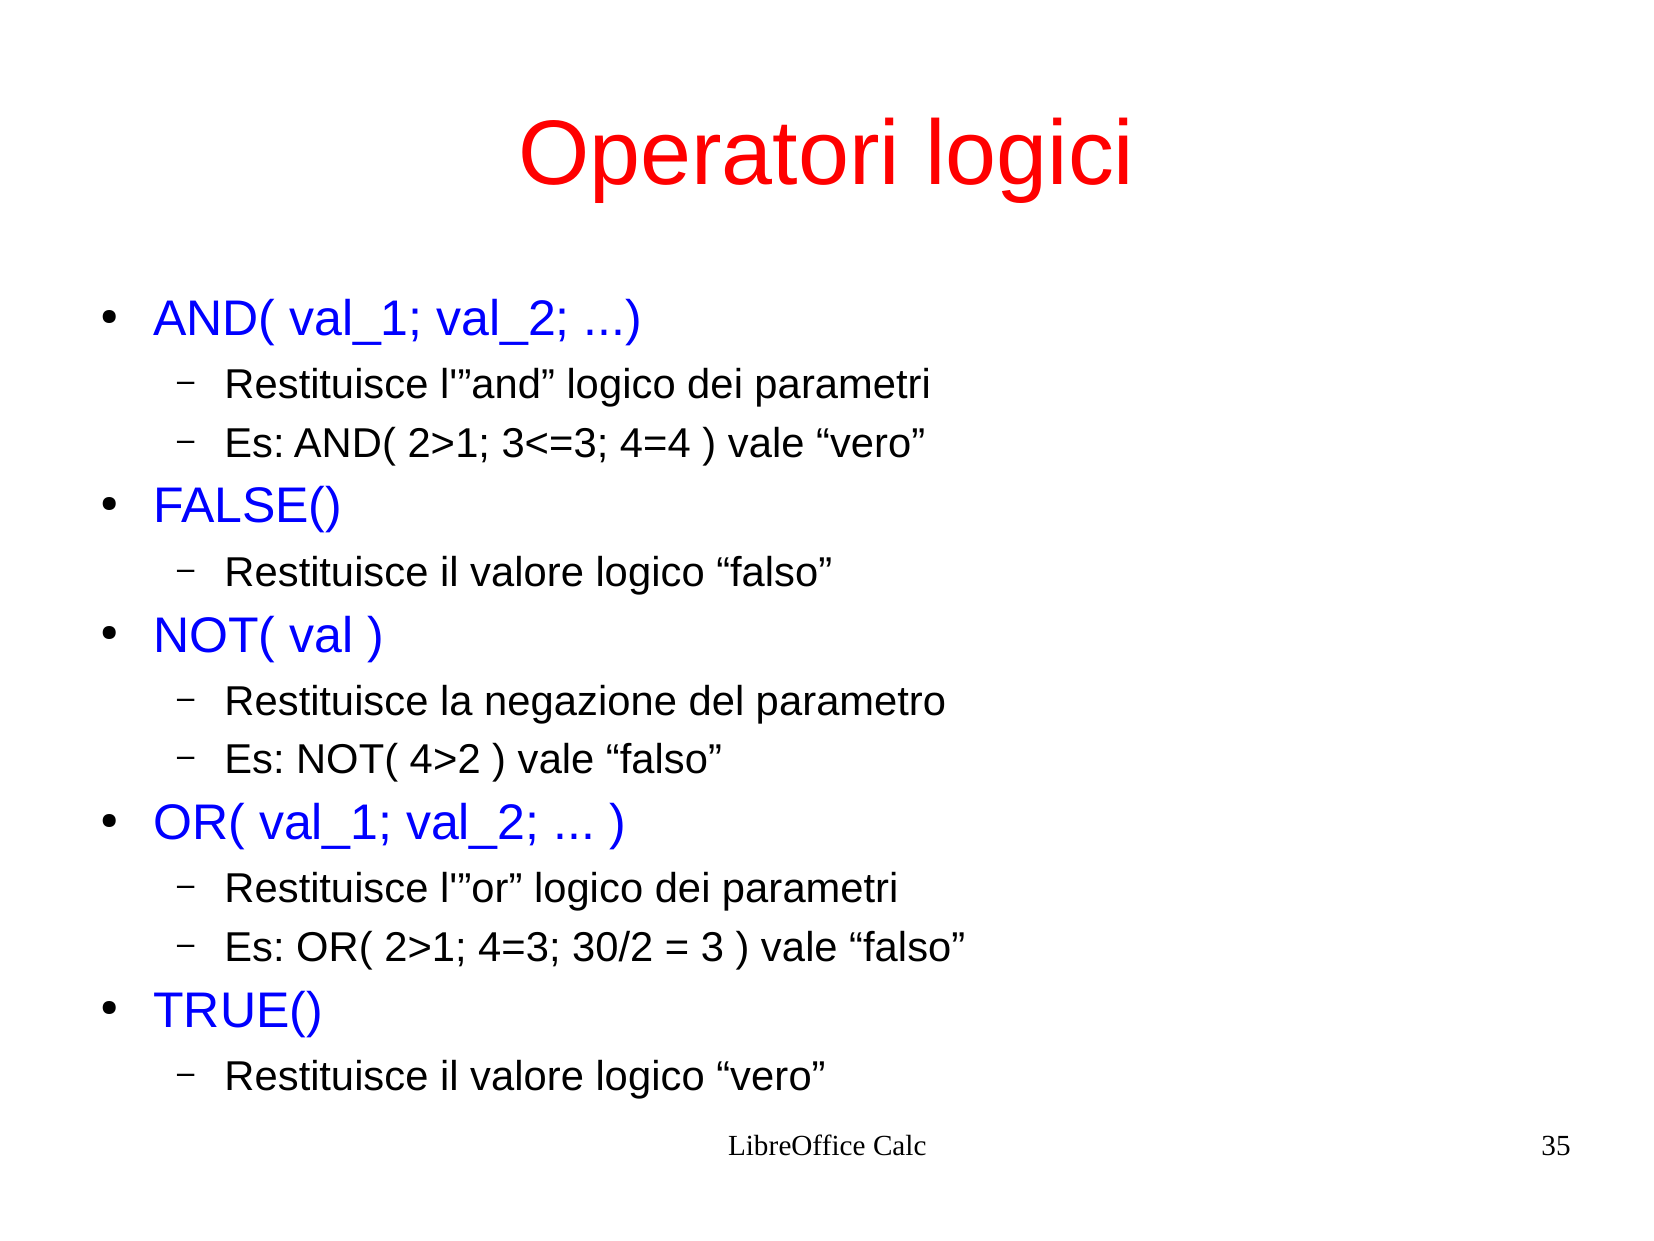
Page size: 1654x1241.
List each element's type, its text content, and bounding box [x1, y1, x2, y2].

title Operatori logici [82, 49, 1571, 257]
list AND( val_1; val_2; ...) Restituisce l'”and” logico dei parametri Es: AND( 2>1; 3<=3; 4=4 ) vale “vero” FALSE() Restituisce il valore logico “falso” NOT( val ) Restituisce la negazione del parametro Es: NOT( 4>2 ) vale “falso” OR( val_1; val_2; ... ) Restituisce l'”or” logico dei parametri Es: OR( 2>1; 4=3; 30/2 = 3 ) vale “falso” TRUE() Restituisce il valore logico “vero” [82, 290, 1571, 1109]
